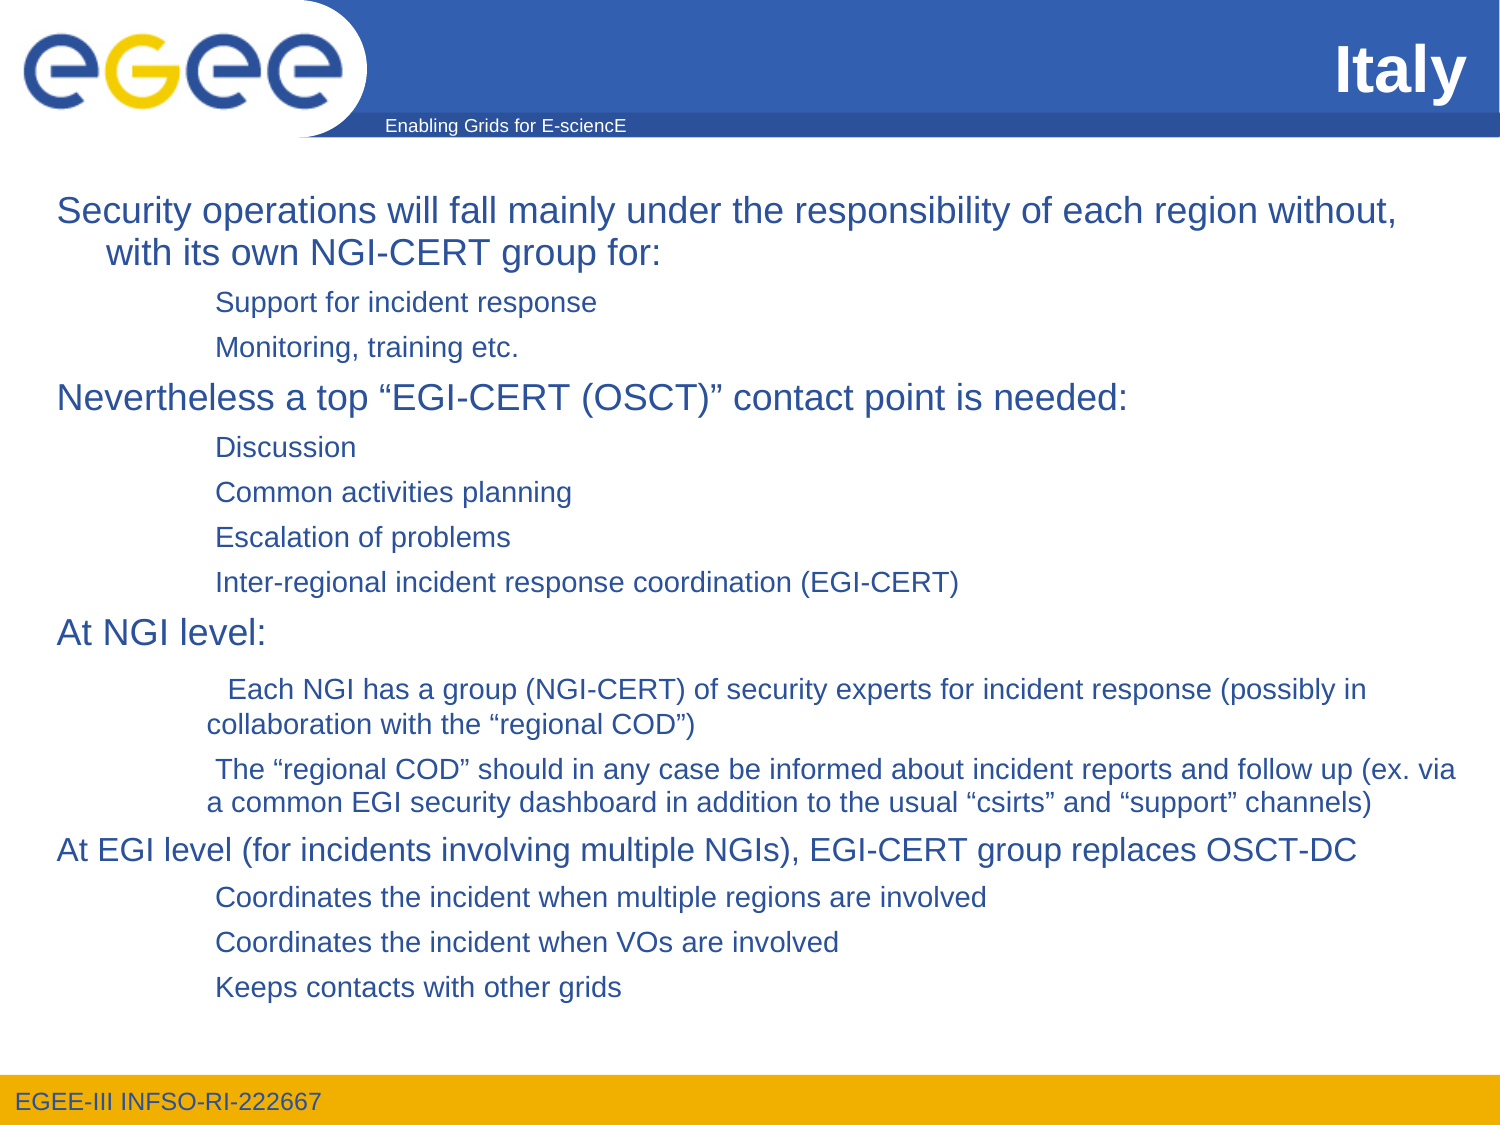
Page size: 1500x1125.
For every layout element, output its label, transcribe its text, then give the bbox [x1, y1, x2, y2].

subtitle Security operations will fall mainly under the responsibility of each region without, with its own NGI-CERT group for: Support for incident response Monitoring, training etc. Nevertheless a top “EGI-CERT (OSCT)” contact point is needed: Discussion Common activities planning Escalation of problems Inter-regional incident response coordination (EGI-CERT) At NGI level: Each NGI has a group (NGI-CERT) of security experts for incident response (possibly in collaboration with the “regional COD”) The “regional COD” should in any case be informed about incident reports and follow up (ex. via a common EGI security dashboard in addition to the usual “csirts” and “support” channels) At EGI level (for incidents involving multiple NGIs), EGI-CERT group replaces OSCT-DC Coordinates the incident when multiple regions are involved Coordinates the incident when VOs are involved Keeps contacts with other grids [56, 153, 1460, 1040]
title Italy [369, 0, 1468, 139]
picture [18, 30, 349, 112]
